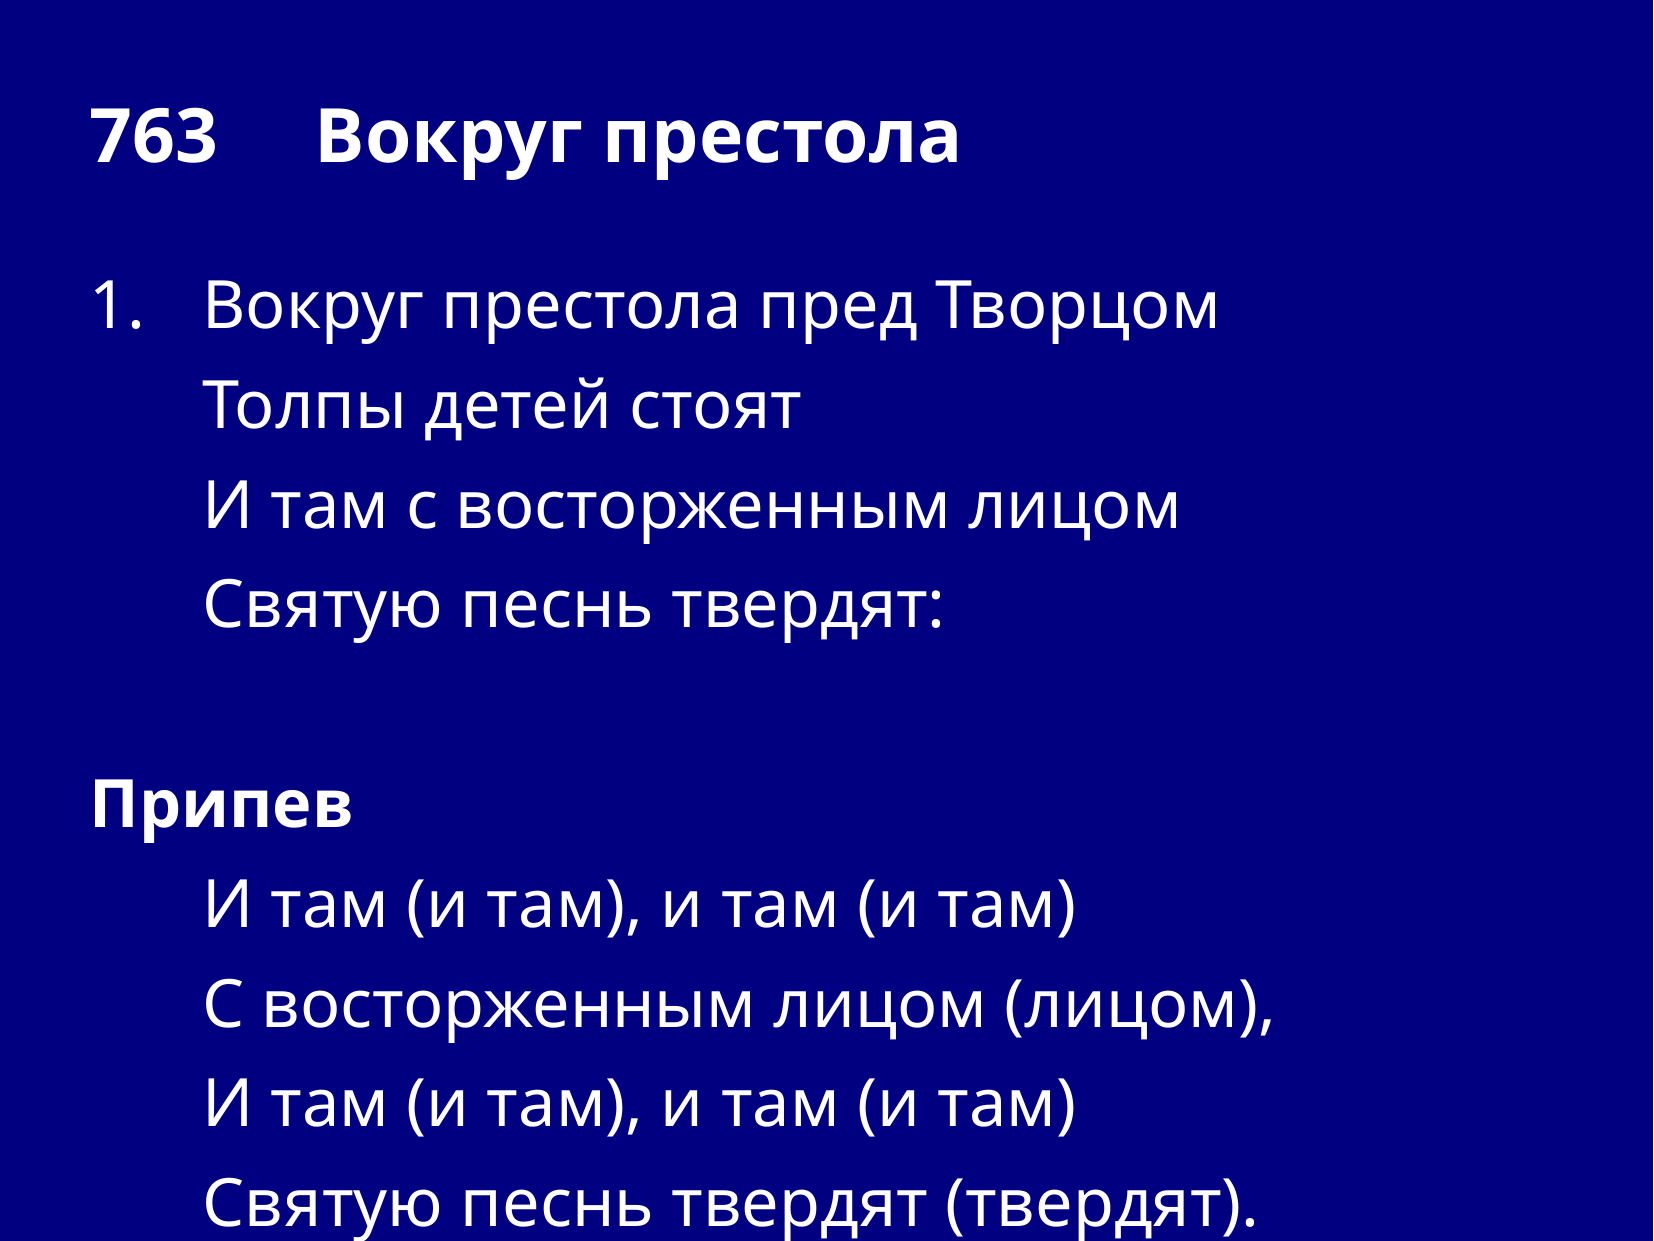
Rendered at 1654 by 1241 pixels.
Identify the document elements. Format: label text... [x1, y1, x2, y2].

text_box 1. Вокруг престола пред Творцом Толпы детей стоят И там с восторженным лицом Святую песнь твердят: Припев И там (и там), и там (и там) С восторженным лицом (лицом), И там (и там), и там (и там) Святую песнь твердят (твердят). [75, 188, 1576, 1163]
text_box 763 Вокруг престола [75, 75, 1576, 188]
